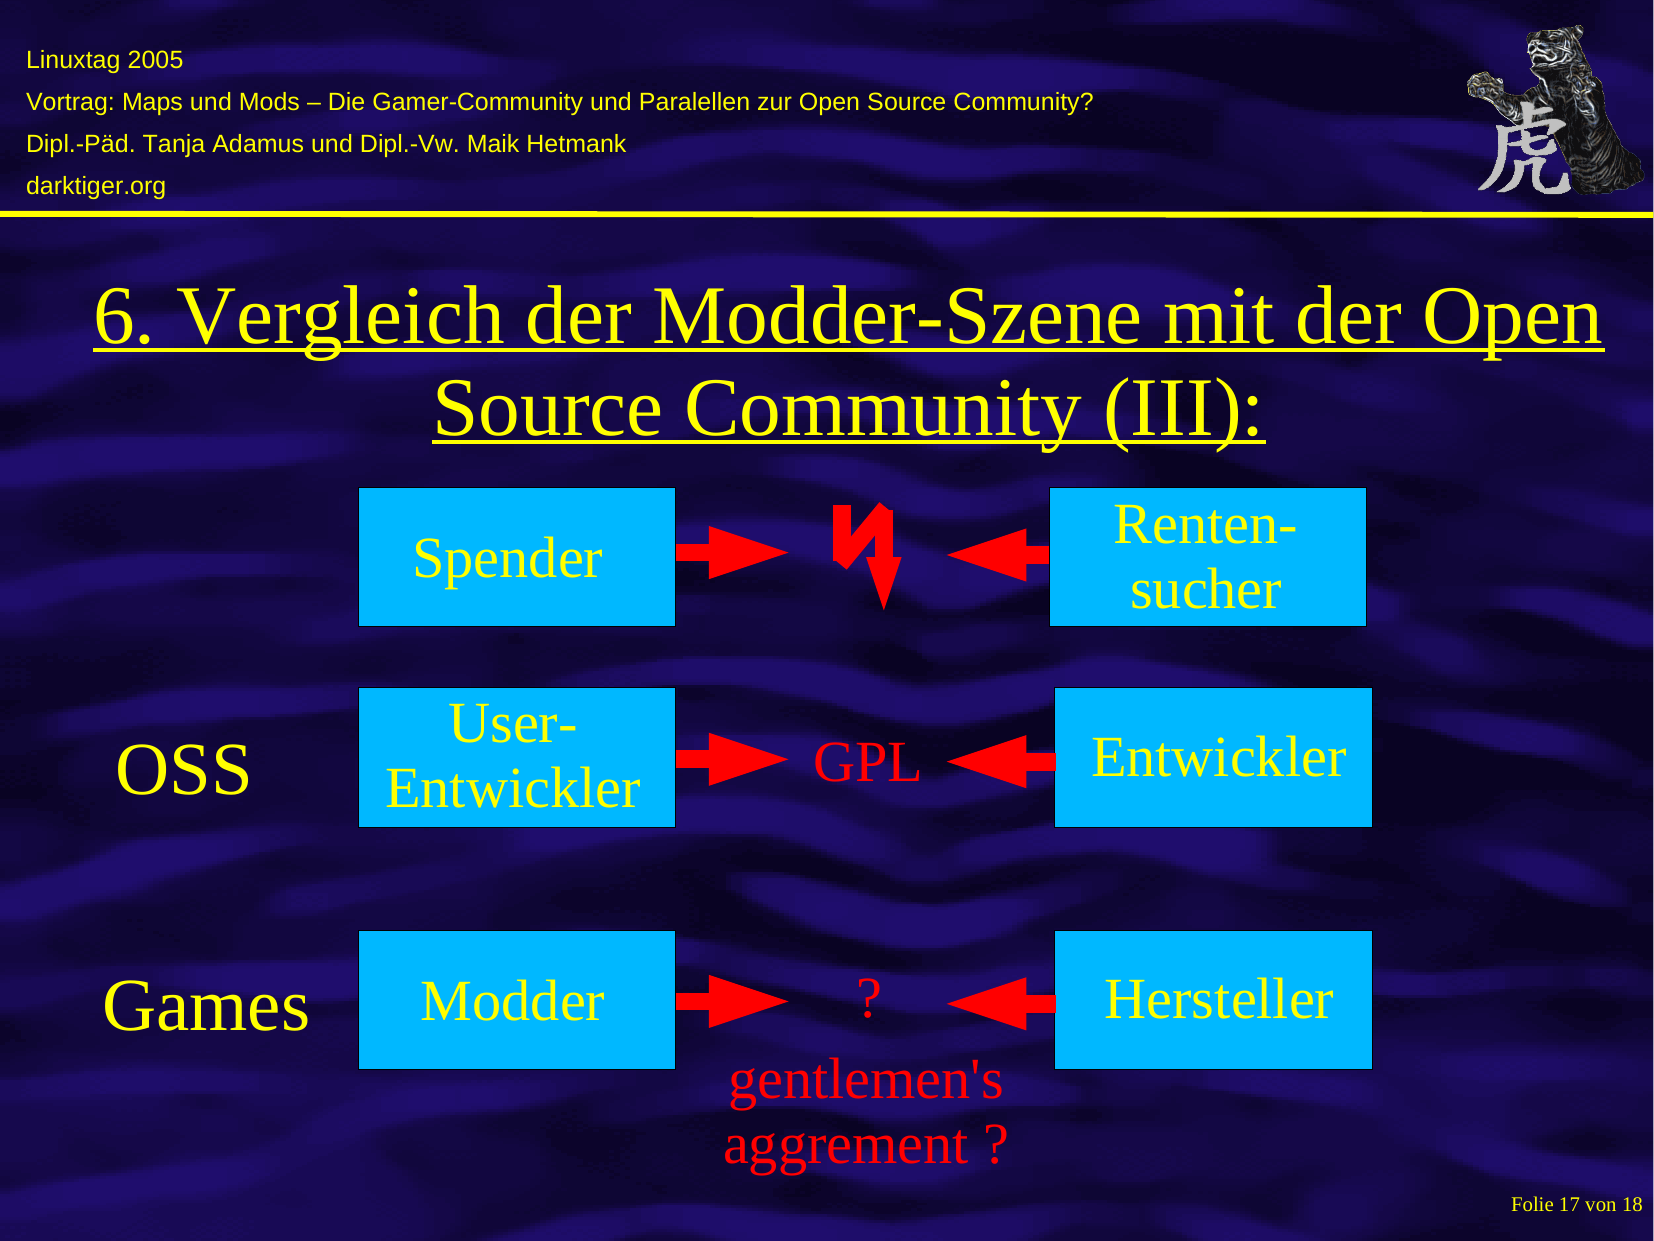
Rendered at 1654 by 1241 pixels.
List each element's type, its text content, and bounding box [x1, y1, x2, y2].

text_box Renten- sucher [1113, 491, 1299, 621]
text_box Linuxtag 2005 Vortrag: Maps und Mods – Die Gamer-Community und Paralellen zur Open Source Community? Dipl.-Päd. Tanja Adamus und Dipl.-Vw. Maik Hetmank darktiger.org [26, 31, 1097, 186]
text_box [1054, 930, 1373, 1070]
text_box Spender [412, 525, 604, 591]
text_box gentlemen's aggrement ? [723, 1046, 1036, 1176]
text_box GPL [813, 729, 924, 794]
text_box OSS [115, 728, 254, 812]
text_box ? [856, 965, 884, 1031]
text_box Modder [420, 968, 606, 1033]
text_box [358, 930, 676, 1070]
text_box [1054, 687, 1373, 828]
picture [0, 0, 1654, 211]
text_box Entwickler [1091, 724, 1347, 789]
text_box [1049, 487, 1367, 627]
text_box 6. Vergleich der Modder-Szene mit der Open Source Community (III): [93, 268, 1605, 454]
picture [0, 217, 1654, 1241]
text_box [358, 687, 676, 828]
text_box Games [102, 963, 311, 1047]
text_box Folie 17 von 18 [1510, 1193, 1643, 1217]
text_box User- Entwickler [385, 690, 642, 820]
text_box [358, 487, 676, 627]
text_box Hersteller [1104, 966, 1335, 1031]
